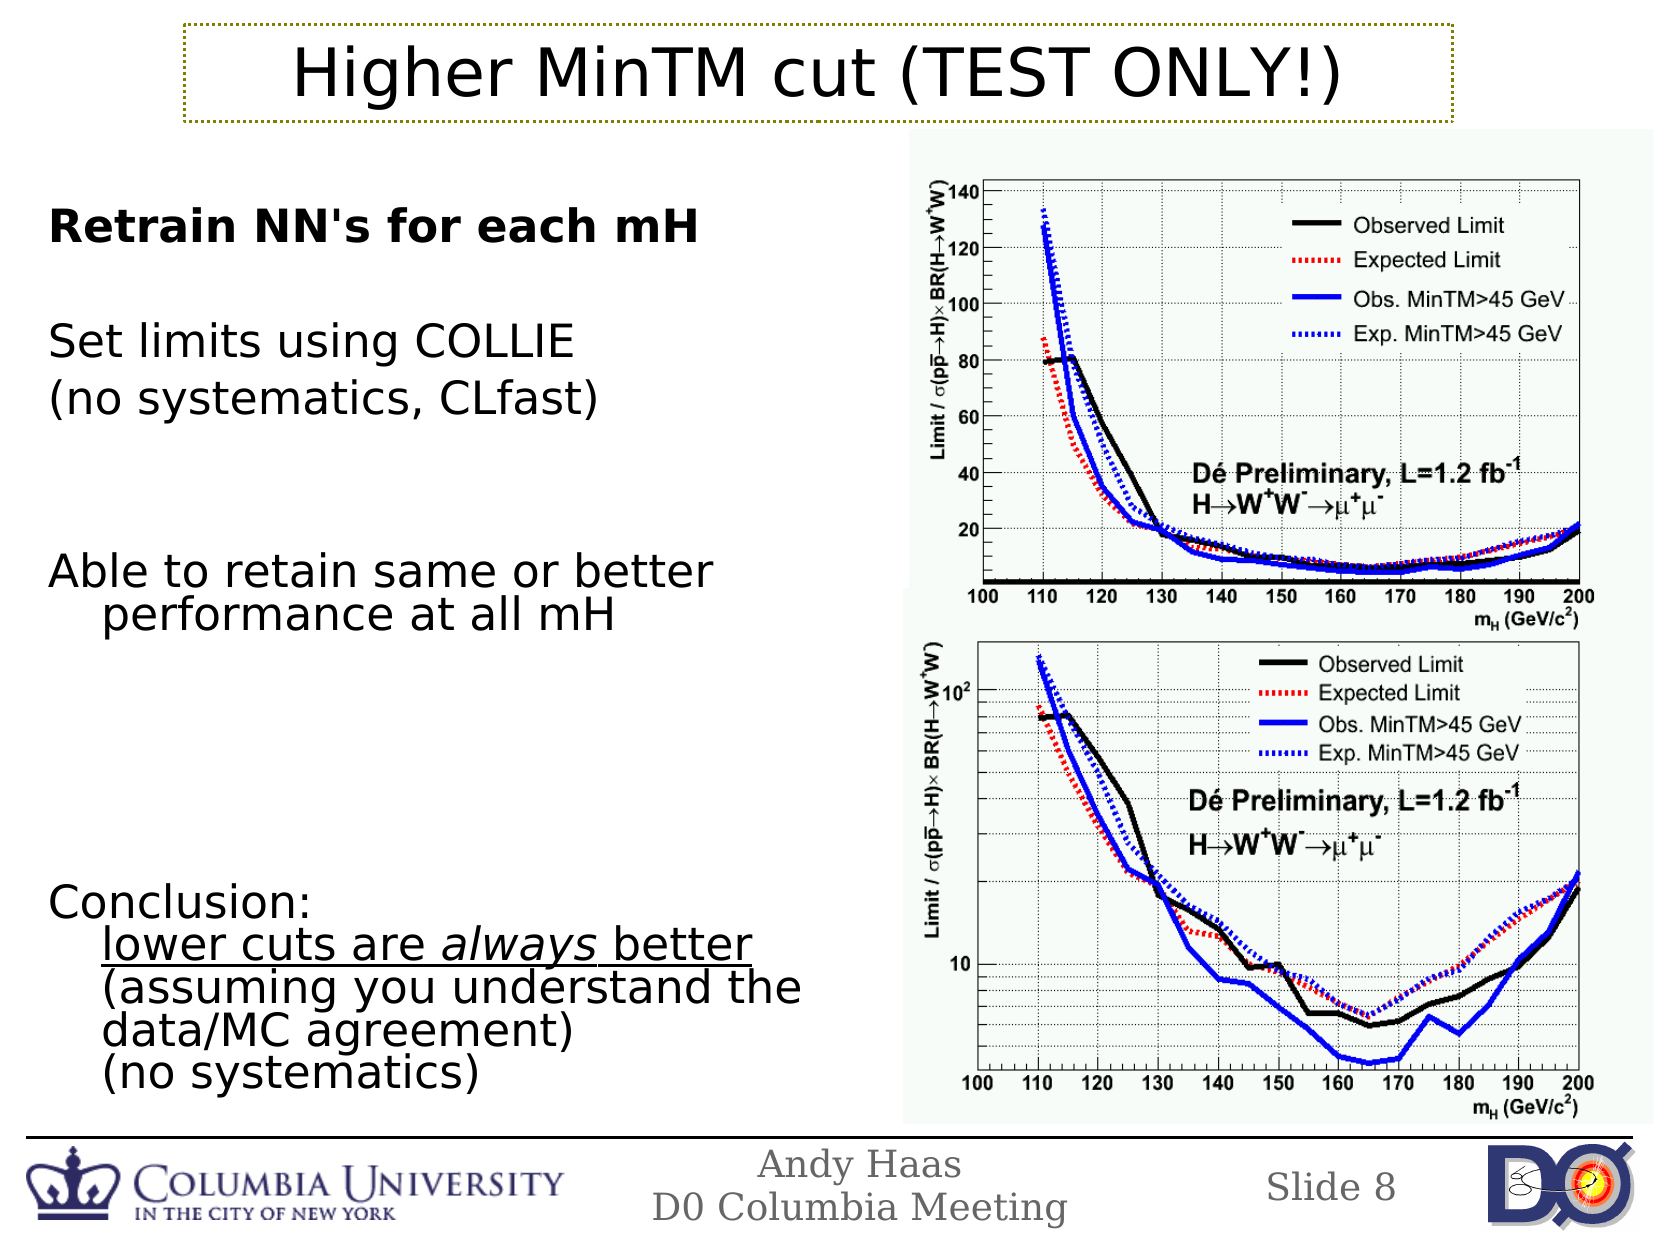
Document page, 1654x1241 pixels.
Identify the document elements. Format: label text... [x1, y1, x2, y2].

picture [903, 129, 1654, 1124]
picture [1479, 1140, 1639, 1233]
title Higher MinTM cut (TEST ONLY!) [184, 24, 1453, 122]
list Retrain NN's for each mH Set limits using COLLIE (no systematics, CLfast) Able to retain same or better performance at all mH Conclusion: lower cuts are always better (assuming you understand the data/MC agreement) (no systematics) [30, 140, 914, 1125]
picture [26, 1146, 565, 1220]
